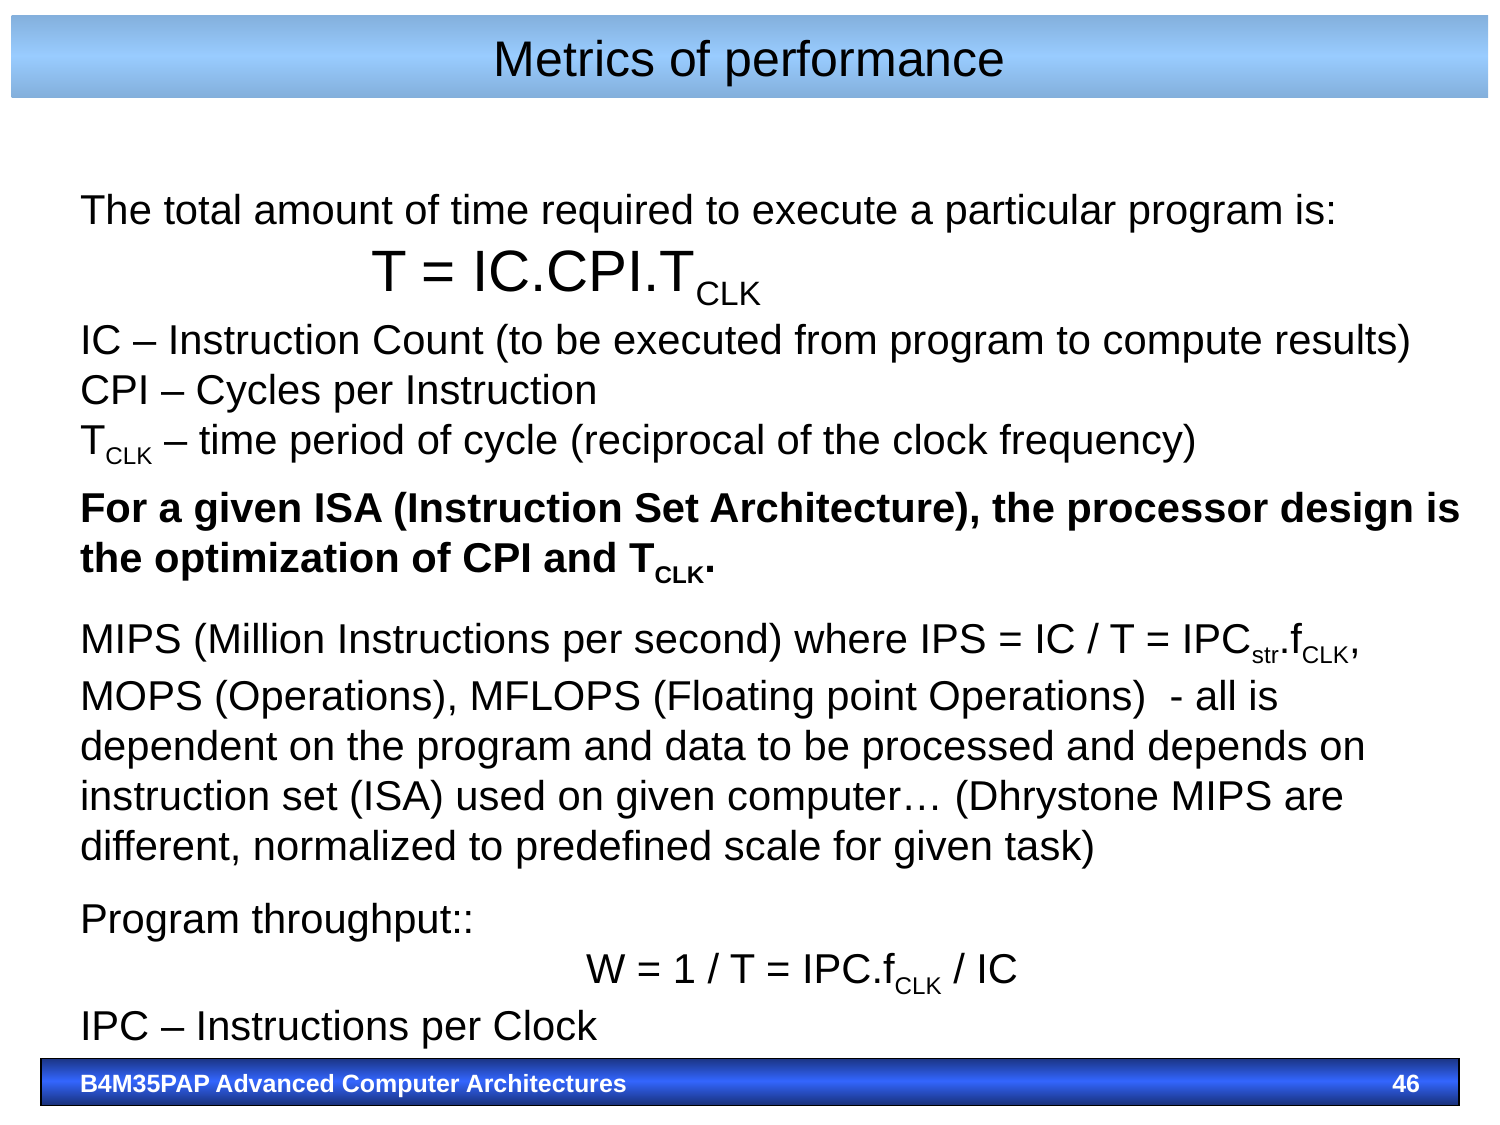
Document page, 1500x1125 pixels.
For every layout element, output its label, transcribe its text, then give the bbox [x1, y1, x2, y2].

title Metrics of performance [11, 15, 1489, 98]
list The total amount of time required to execute a particular program is: T = IC.CPI.TCLK IC – Instruction Count (to be executed from program to compute results) CPI – Cycles per Instruction TCLK – time period of cycle (reciprocal of the clock frequency) For a given ISA (Instruction Set Architecture), the processor design is the optimization of CPI and TCLK. MIPS (Million Instructions per second) where IPS = IC / T = IPCstr.fCLK, MOPS (Operations), MFLOPS (Floating point Operations) - all is dependent on the program and data to be processed and depends on instruction set (ISA) used on given computer… (Dhrystone MIPS are different, normalized to predefined scale for given task) Program throughput:: W = 1 / T = IPC.fCLK / IC IPC – Instructions per Clock [64, 175, 1500, 1002]
